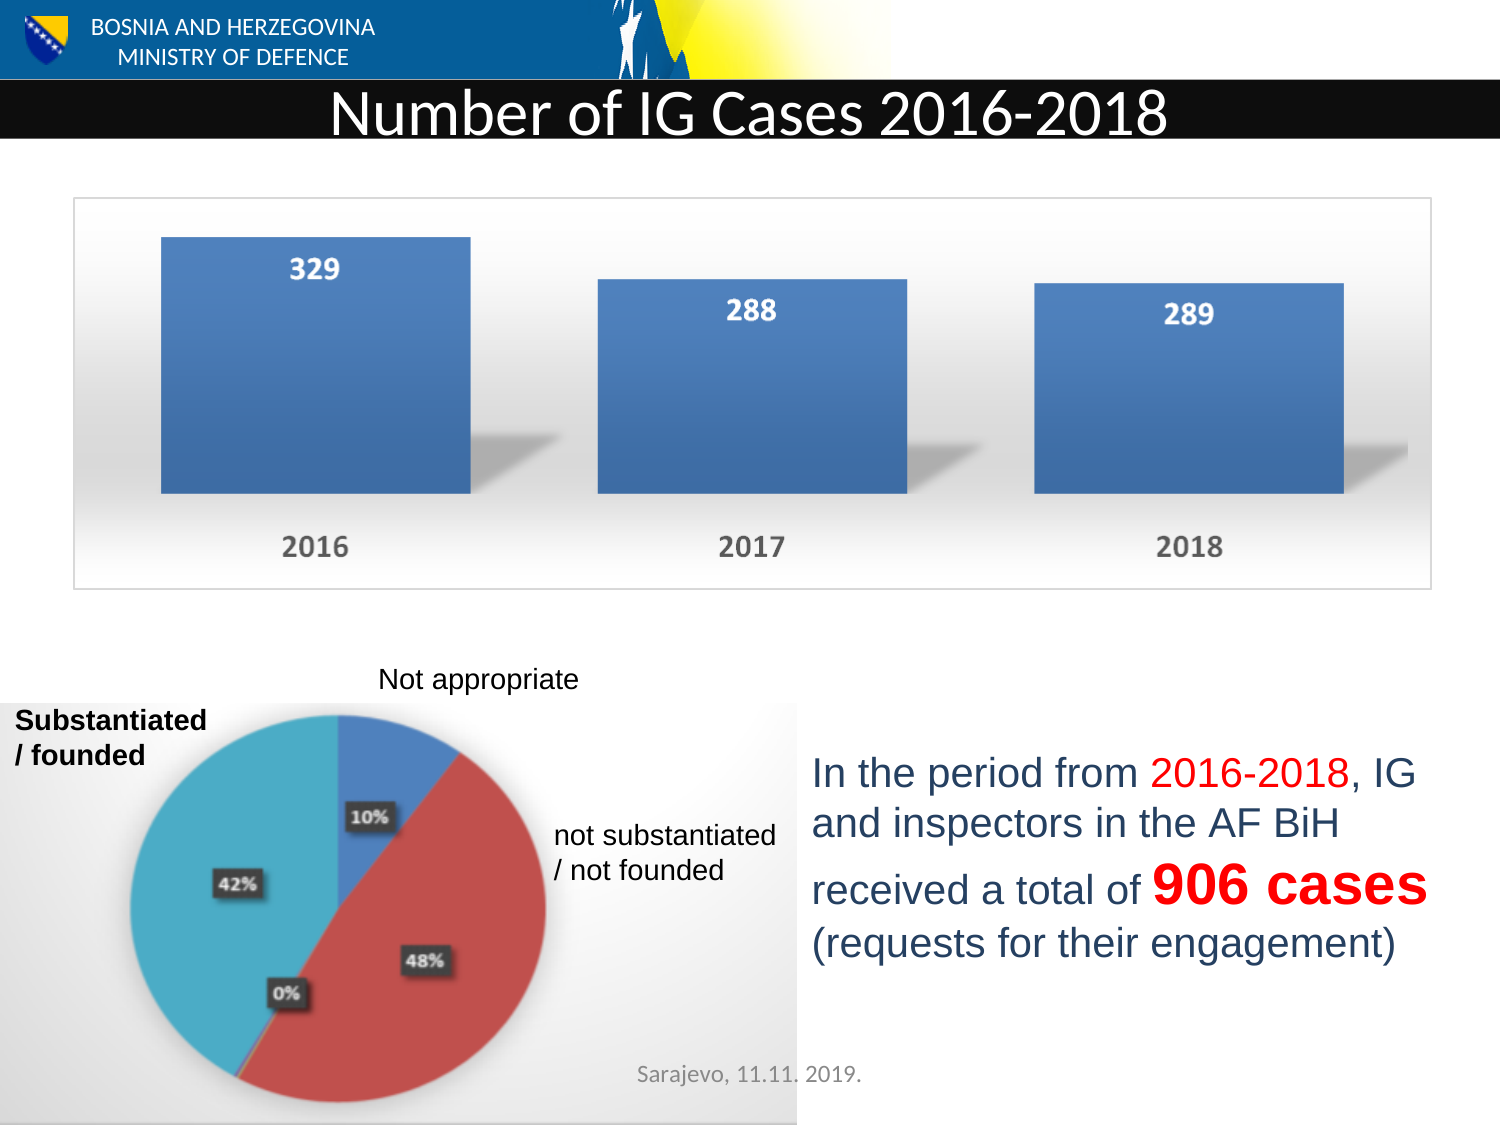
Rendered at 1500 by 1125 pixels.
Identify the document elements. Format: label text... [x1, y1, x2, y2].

text_box Sarajevo, 11.11. 2019. [512, 1042, 988, 1103]
text_box Not appropriate [363, 652, 706, 703]
text_box Substantiated / founded [0, 693, 378, 780]
picture [0, 0, 1500, 79]
picture [0, 703, 797, 1125]
picture [72, 196, 1433, 591]
title Number of IG Cases 2016-2018 [0, 79, 1500, 139]
text_box In the period from 2016-2018, IG and inspectors in the AF BiH received a total of 906 cases (requests for their engagement) [796, 738, 1500, 974]
text_box not substantiated / not founded [538, 808, 796, 894]
